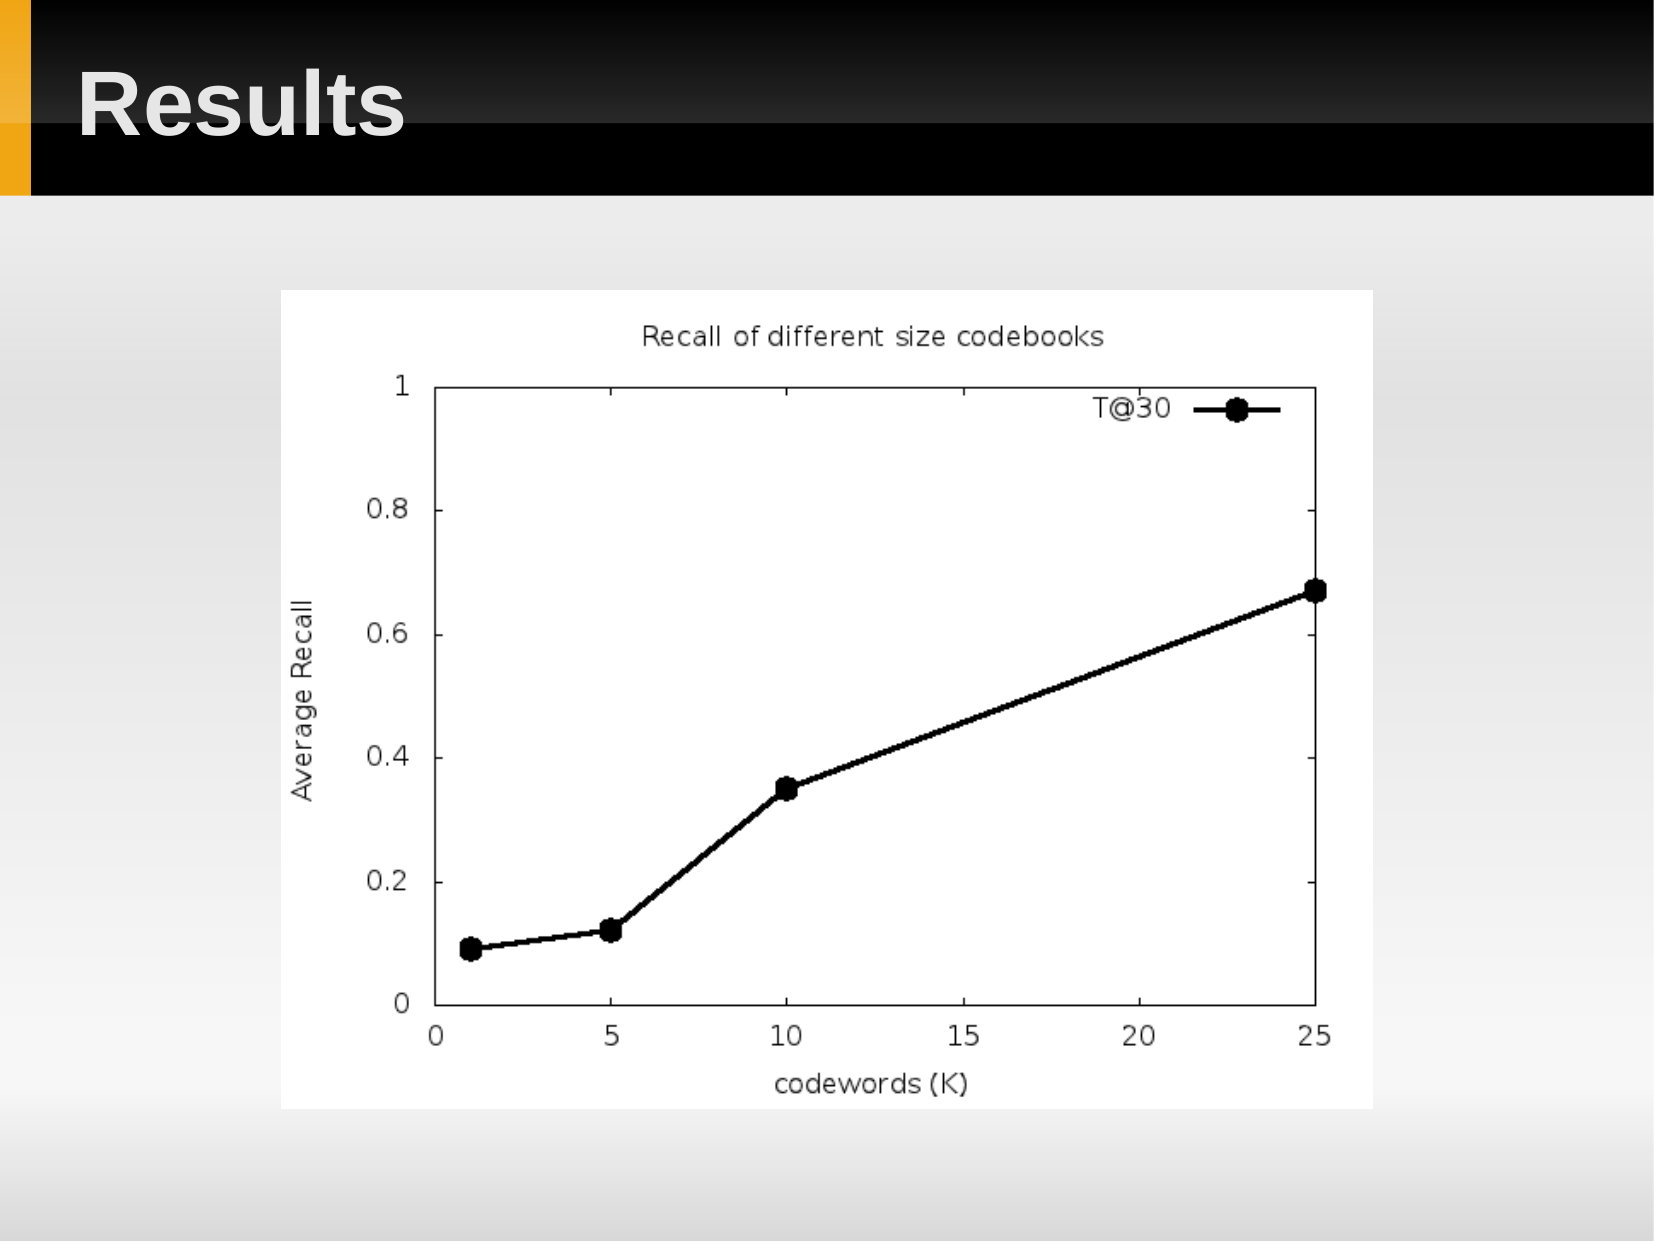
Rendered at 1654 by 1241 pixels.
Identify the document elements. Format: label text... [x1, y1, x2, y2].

title Results [76, 0, 1565, 208]
picture [0, 0, 1654, 1241]
